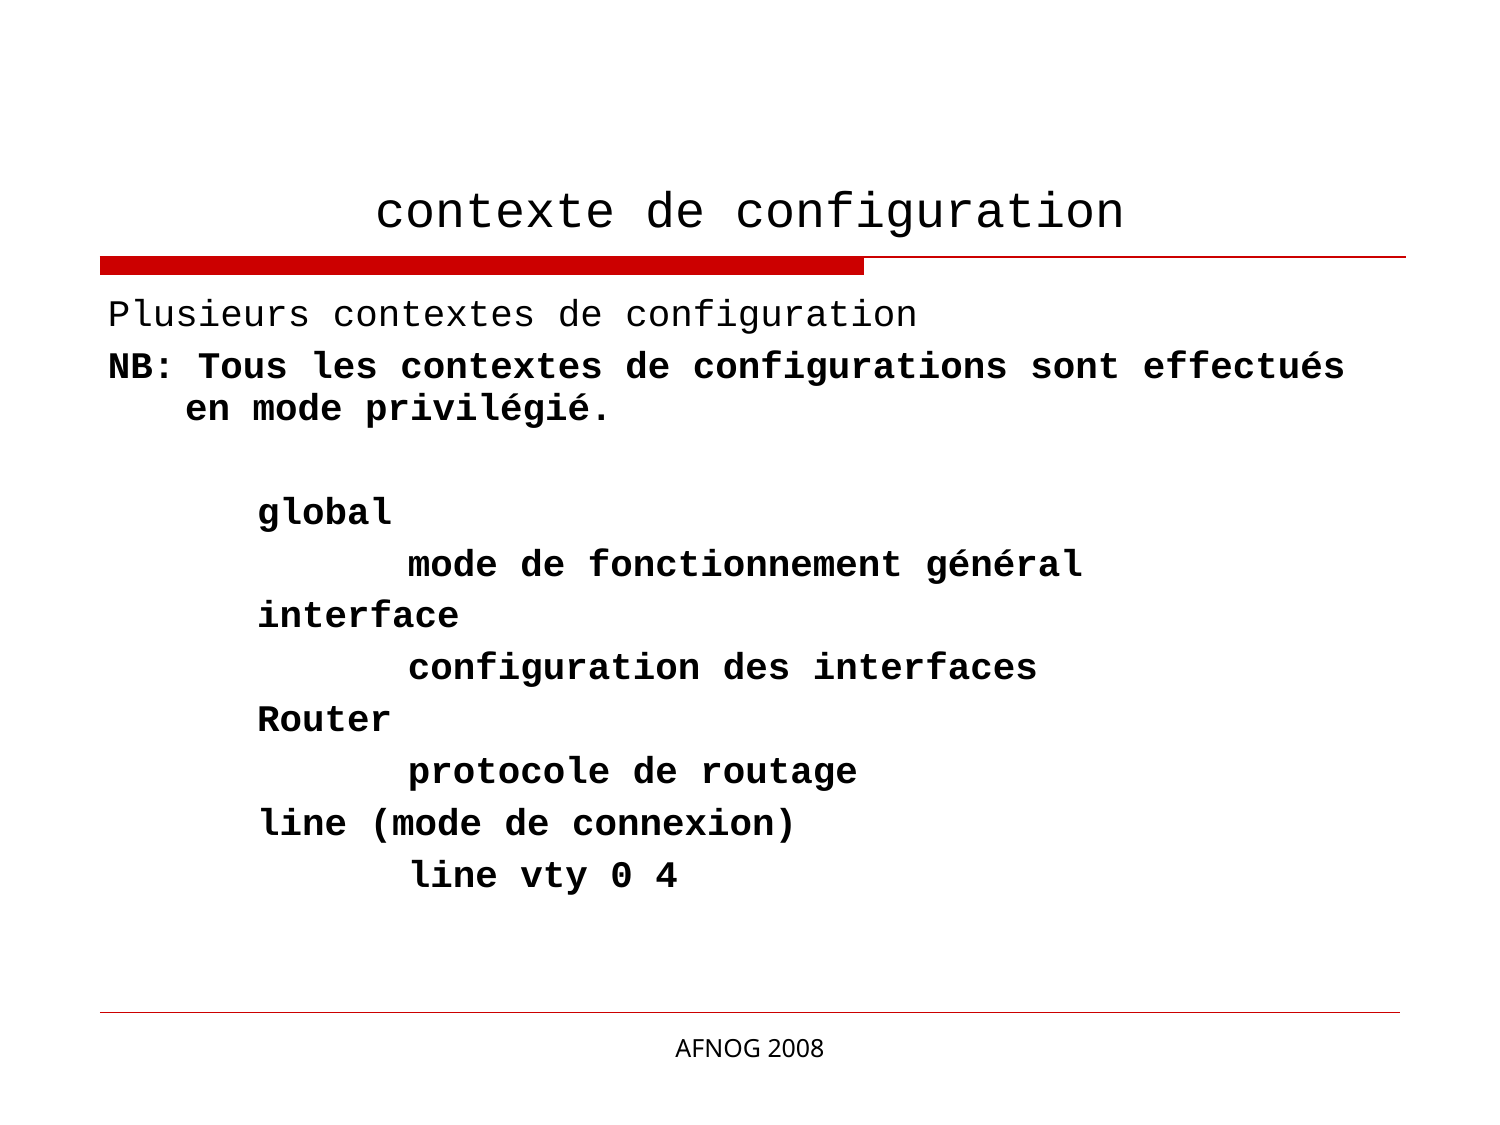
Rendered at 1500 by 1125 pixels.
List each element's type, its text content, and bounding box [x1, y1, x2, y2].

list Plusieurs contextes de configuration NB: Tous les contextes de configurations sont effectués en mode privilégié. global mode de fonctionnement général interface configuration des interfaces Router protocole de routage line (mode de connexion) line vty 0 4 [92, 287, 1406, 991]
title contexte de configuration [94, 49, 1407, 250]
text_box AFNOG 2008 [512, 1024, 988, 1103]
